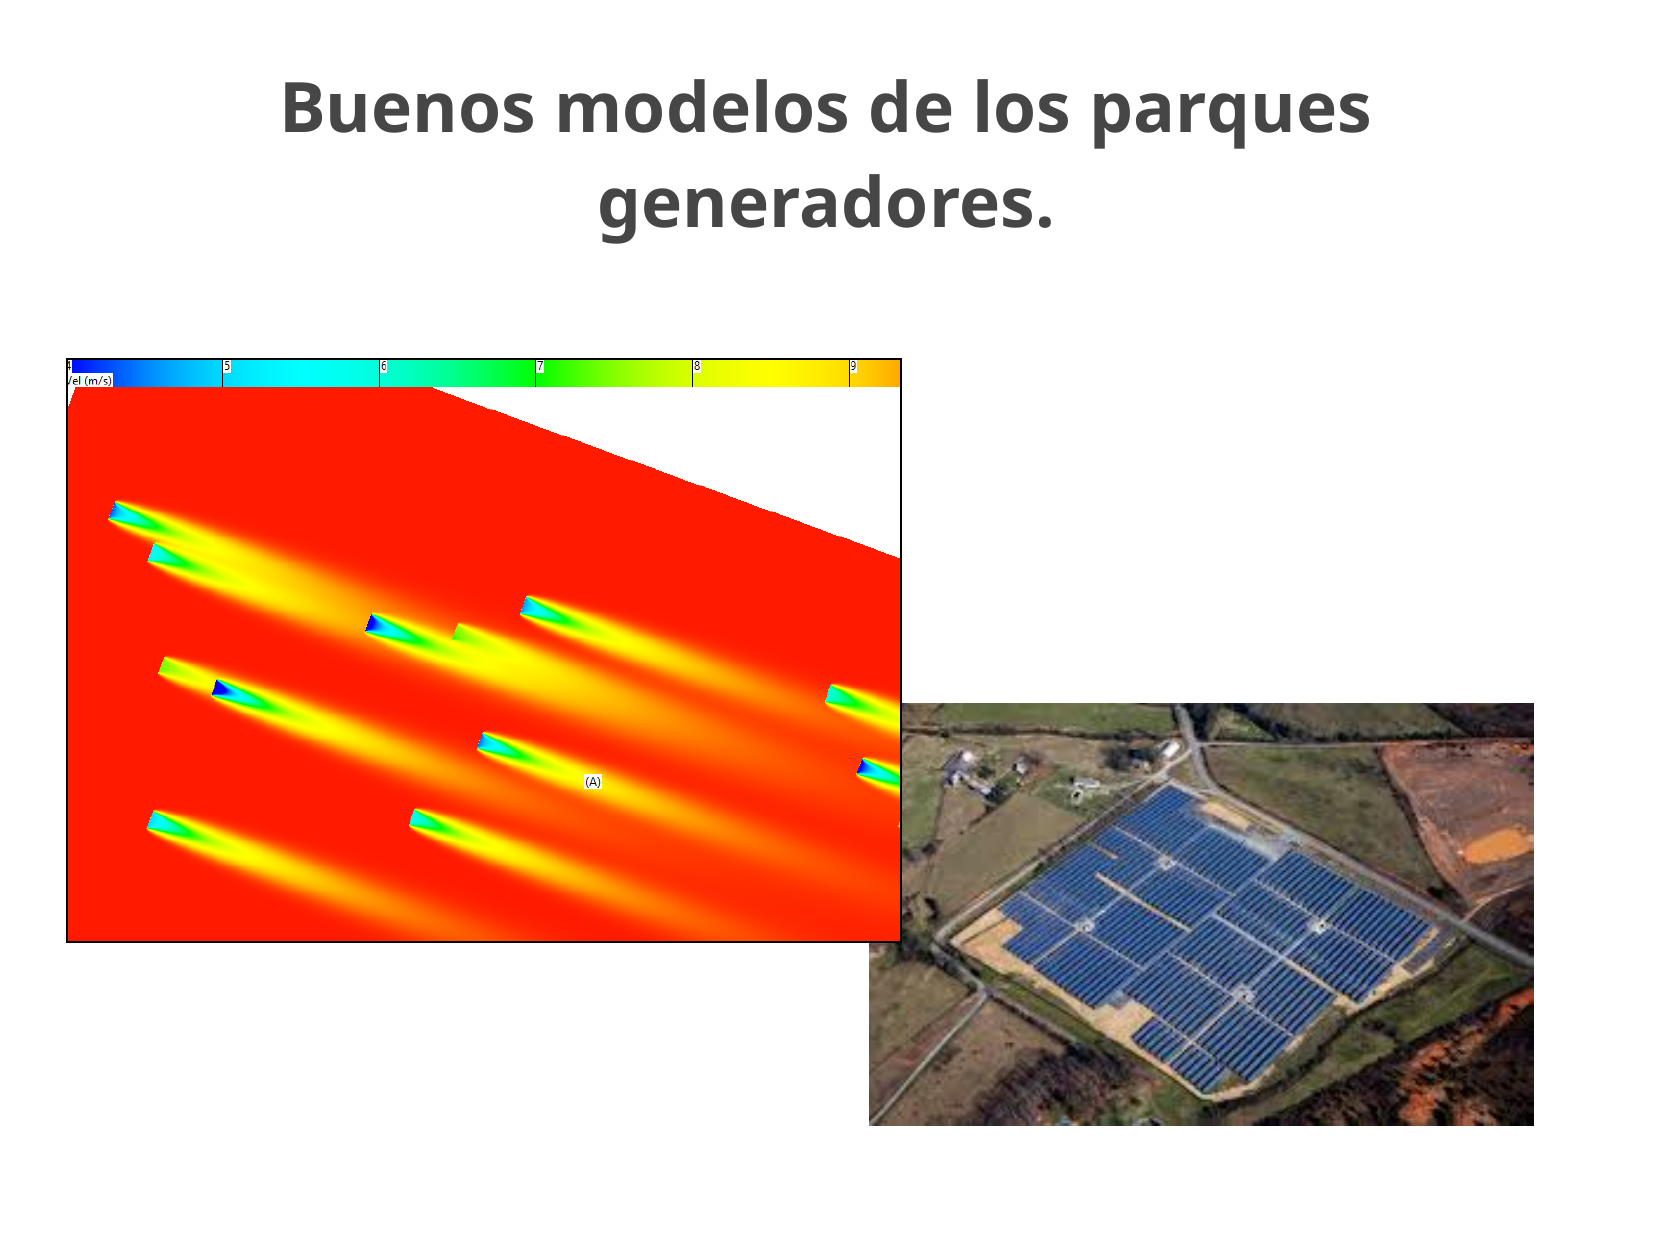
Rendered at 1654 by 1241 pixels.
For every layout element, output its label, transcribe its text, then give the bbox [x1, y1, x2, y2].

title Buenos modelos de los parques generadores. [82, 49, 1571, 257]
picture [869, 703, 1534, 1126]
picture [67, 360, 901, 942]
